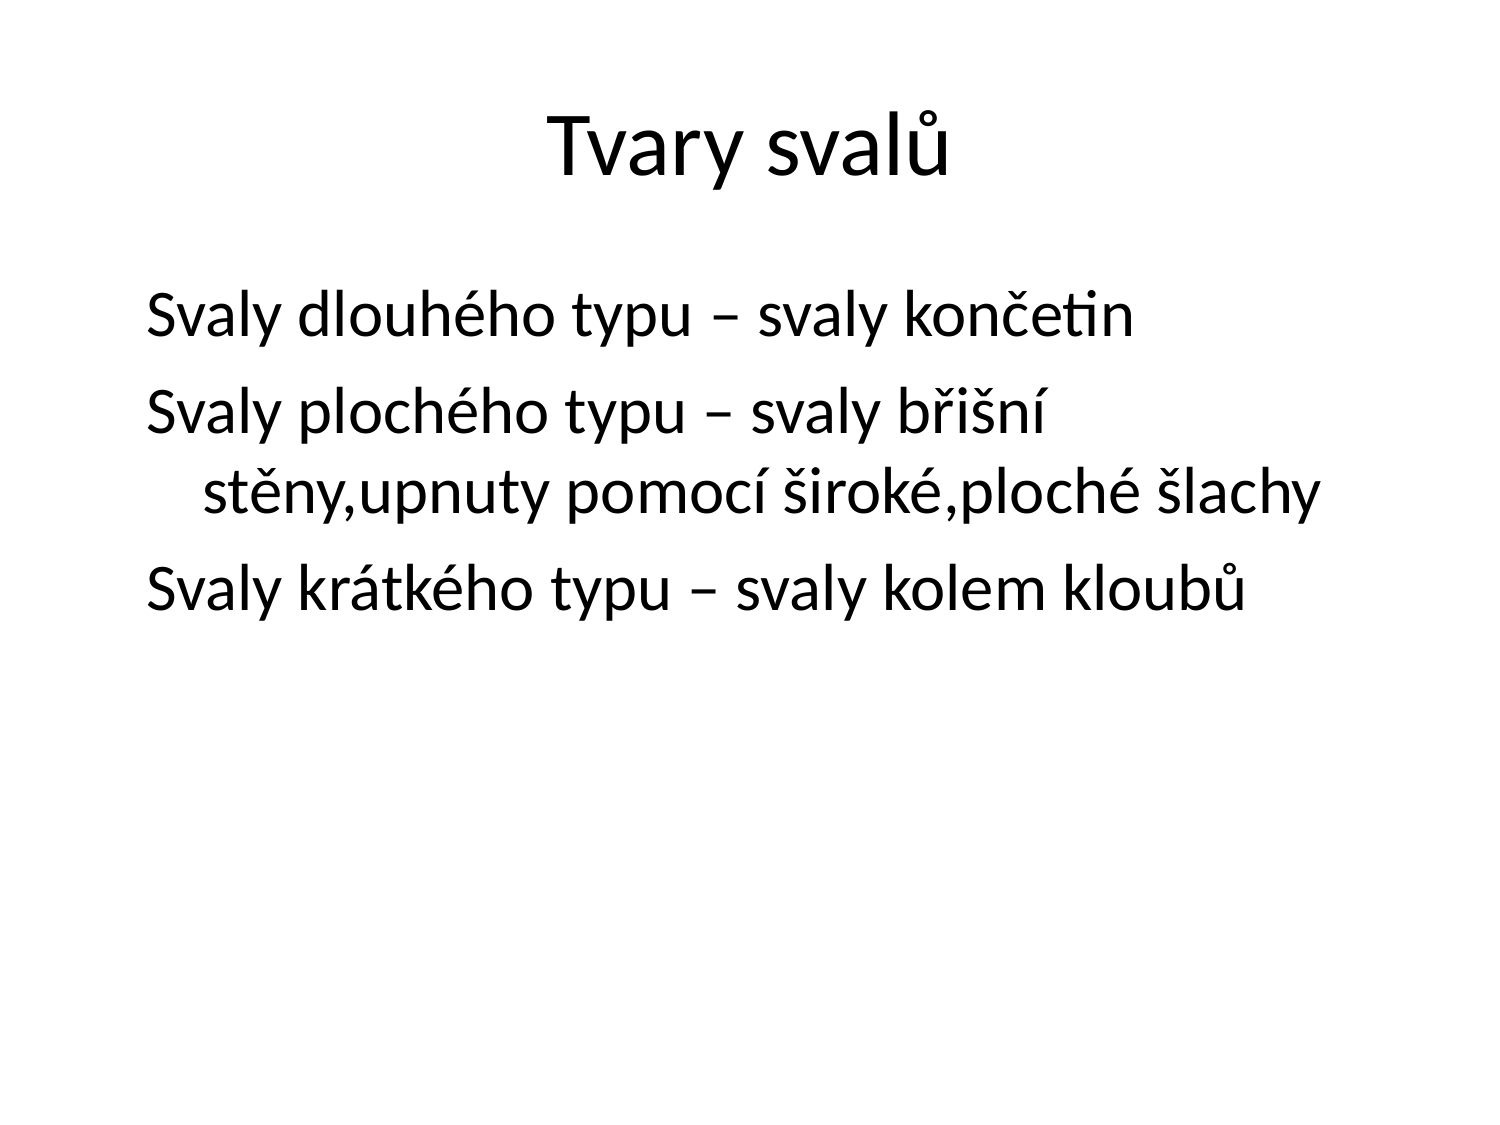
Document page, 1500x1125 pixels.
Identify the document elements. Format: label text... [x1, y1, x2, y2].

list Svaly dlouhého typu – svaly končetin Svaly plochého typu – svaly břišní stěny,upnuty pomocí široké,ploché šlachy Svaly krátkého typu – svaly kolem kloubů [75, 262, 1426, 1005]
title Tvary svalů [75, 45, 1426, 233]
